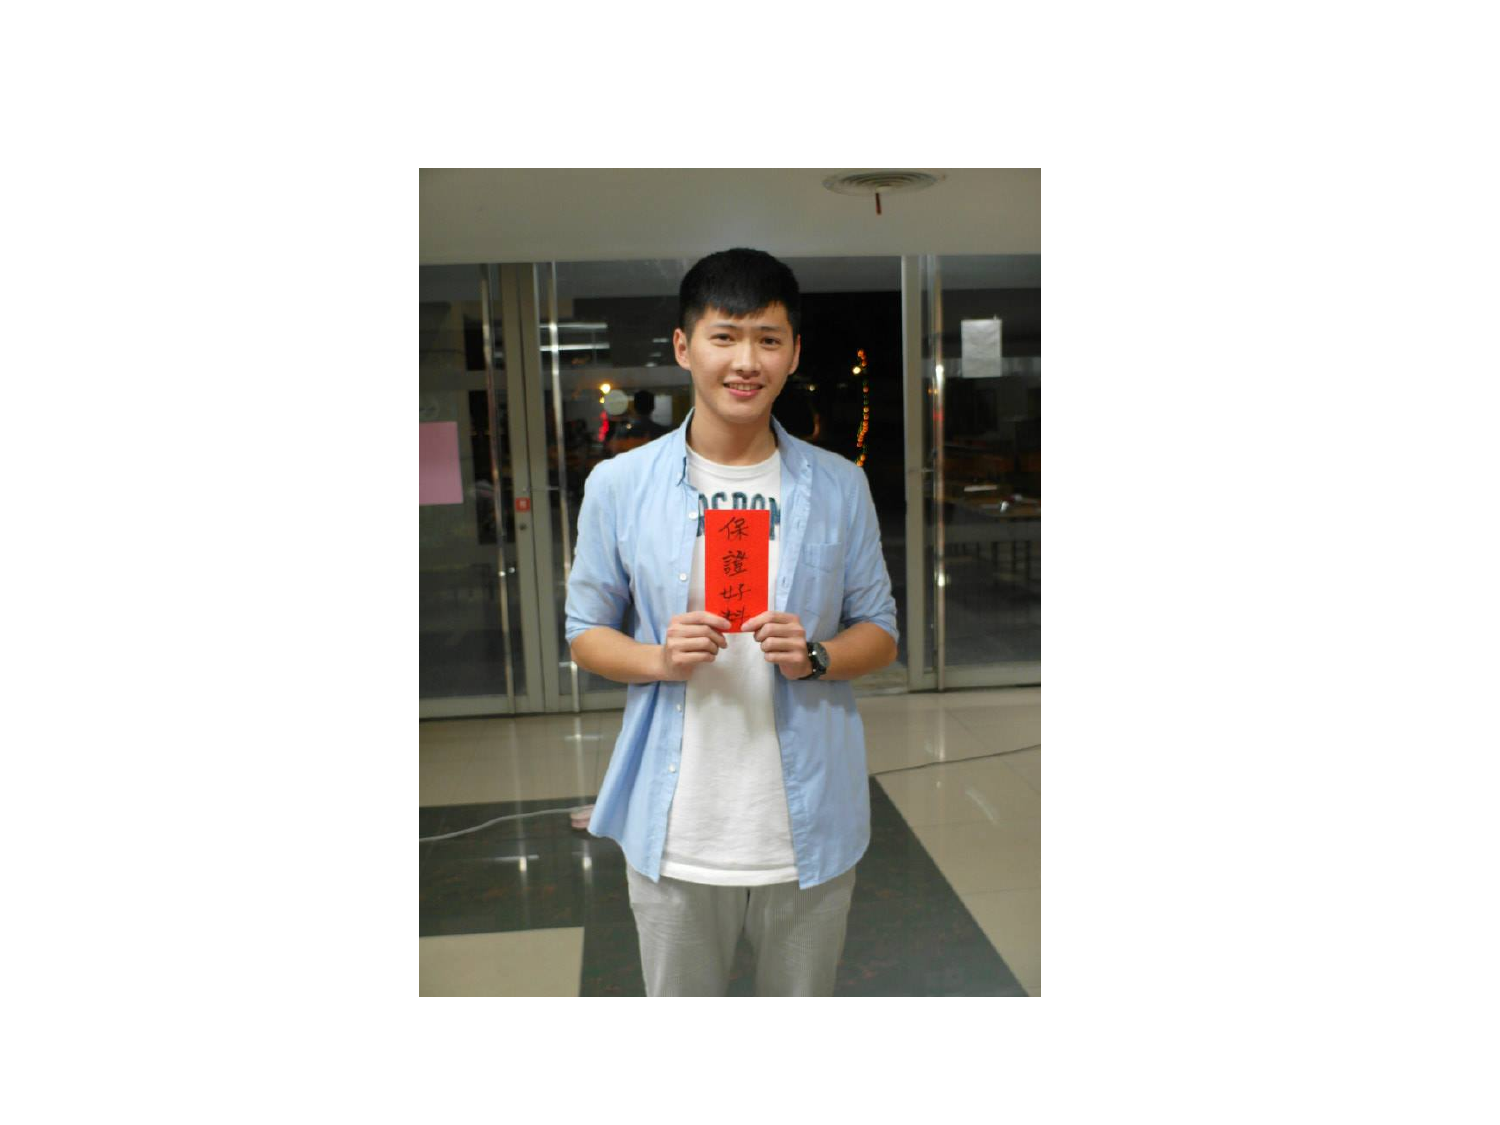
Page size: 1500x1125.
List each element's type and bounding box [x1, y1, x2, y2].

picture [419, 168, 1041, 997]
